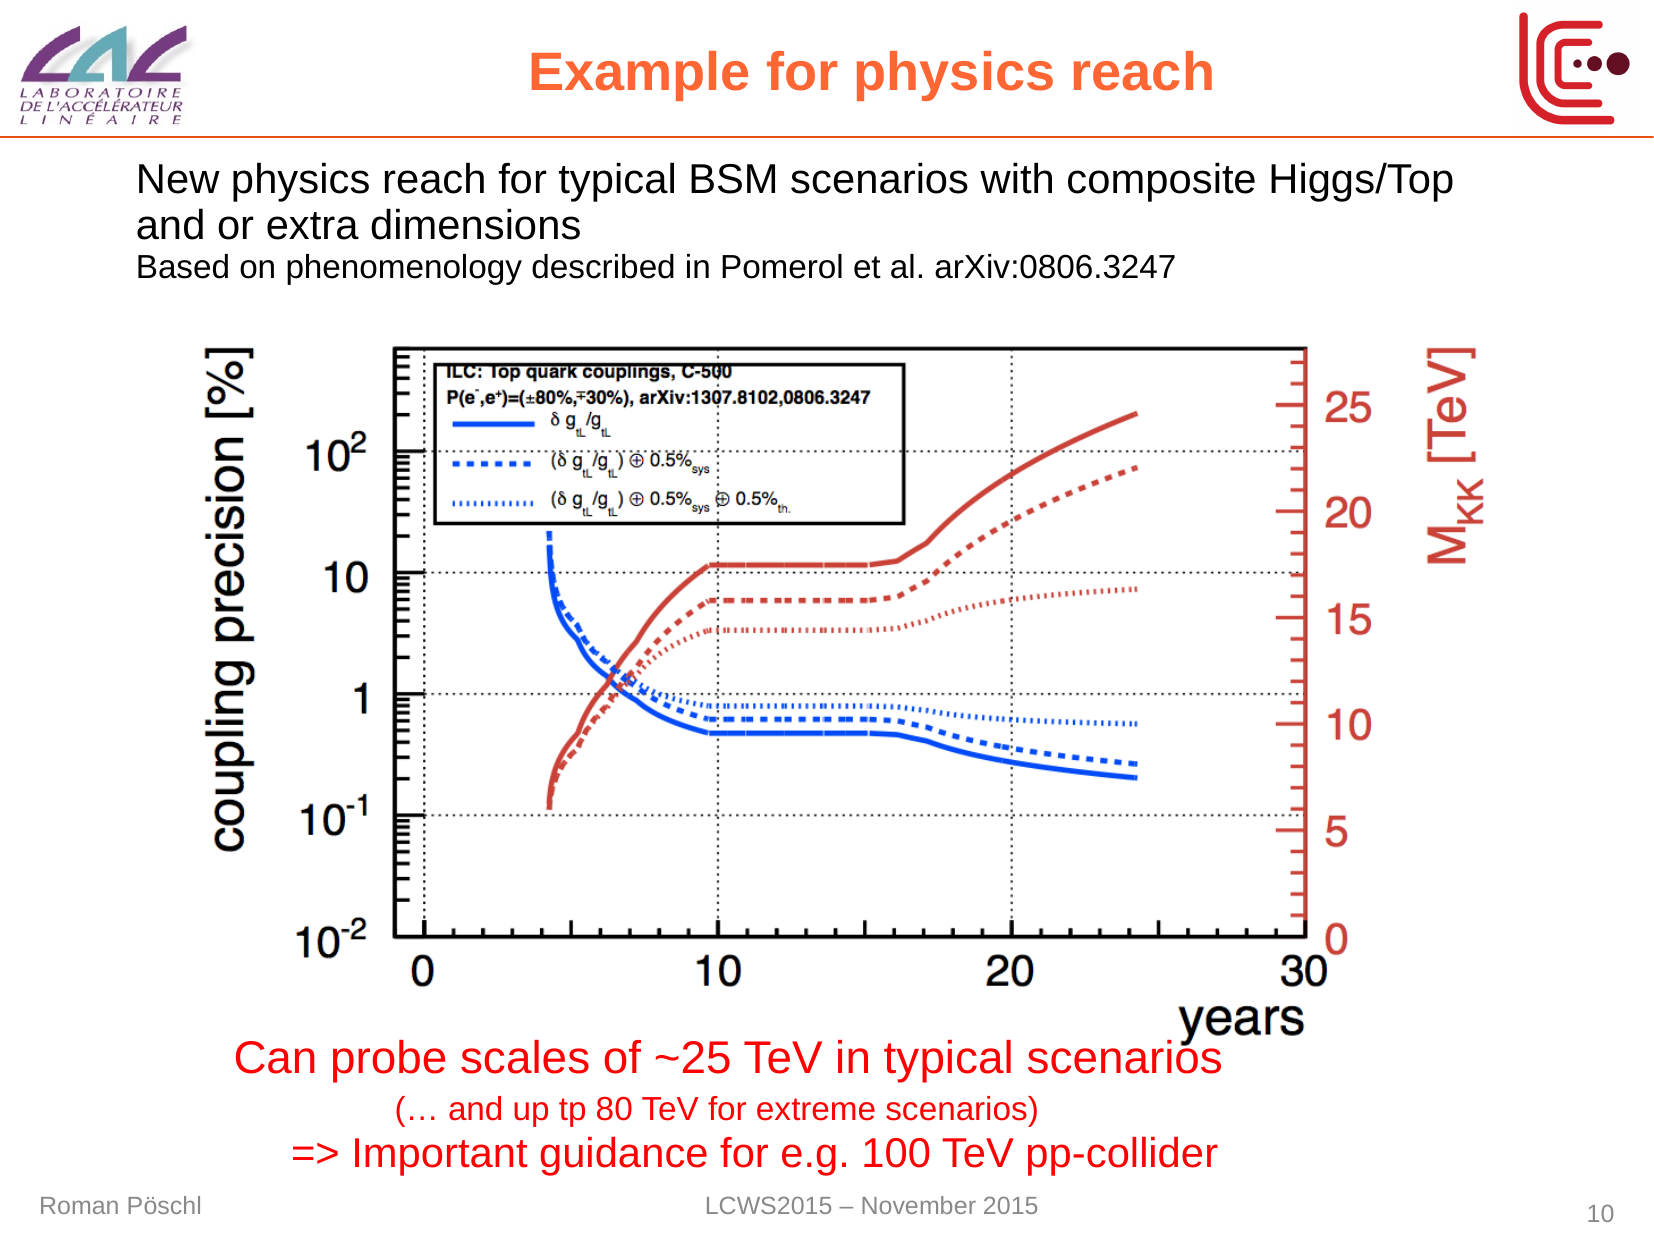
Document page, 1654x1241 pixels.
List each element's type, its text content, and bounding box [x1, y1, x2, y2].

text_box New physics reach for typical BSM scenarios with composite Higgs/Top and or extra dimensions Based on phenomenology described in Pomerol et al. arXiv:0806.3247 [121, 147, 1634, 299]
picture [1508, 2, 1641, 135]
text_box Can probe scales of ~25 TeV in typical scenarios (… and up tp 80 TeV for extreme scenarios) => Important guidance for e.g. 100 TeV pp-collider [218, 1024, 1504, 1184]
picture [17, 22, 199, 127]
picture [167, 286, 1506, 1080]
title Example for physics reach [128, 29, 1617, 113]
